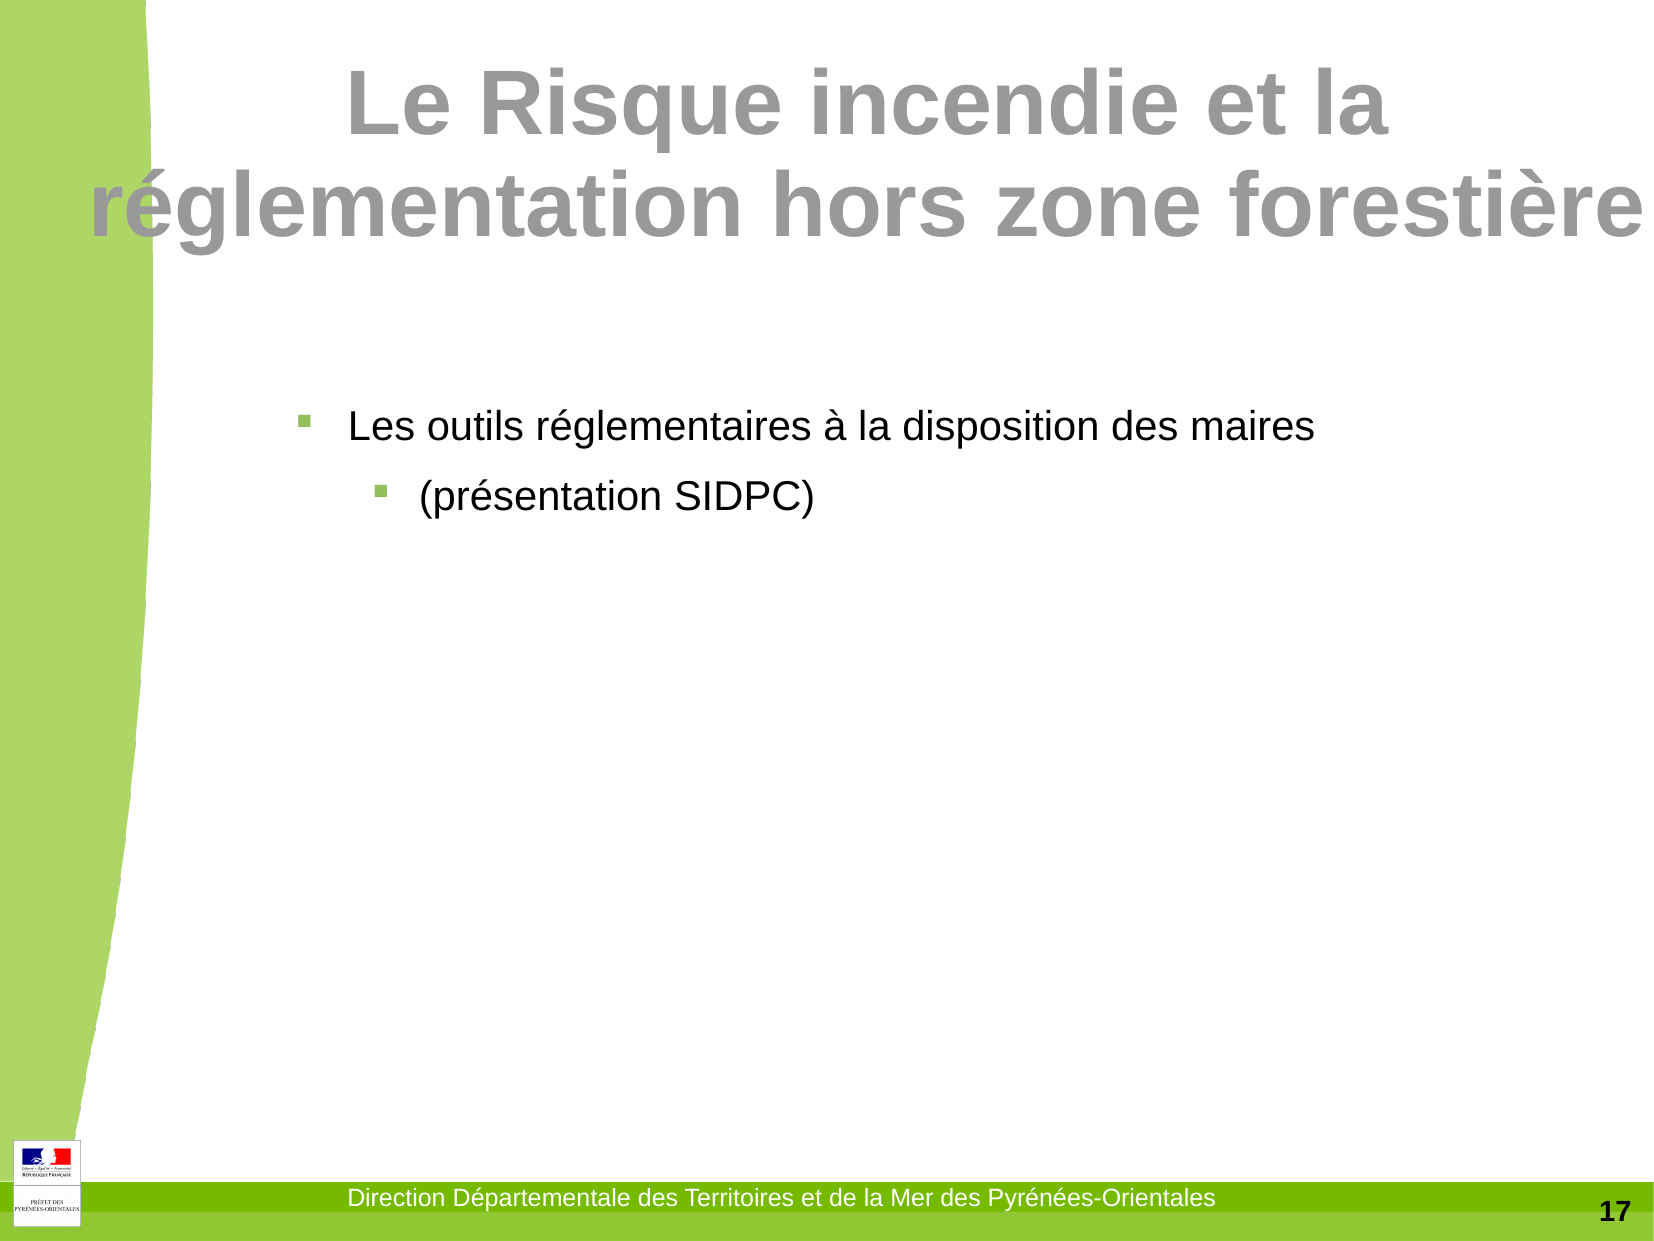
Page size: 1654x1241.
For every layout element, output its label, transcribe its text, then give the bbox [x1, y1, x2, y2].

list Les outils réglementaires à la disposition des maires (présentation SIDPC) [206, 402, 1536, 584]
title Le Risque incendie et la réglementation hors zone forestière [82, 0, 1654, 308]
picture [0, 0, 1654, 1241]
